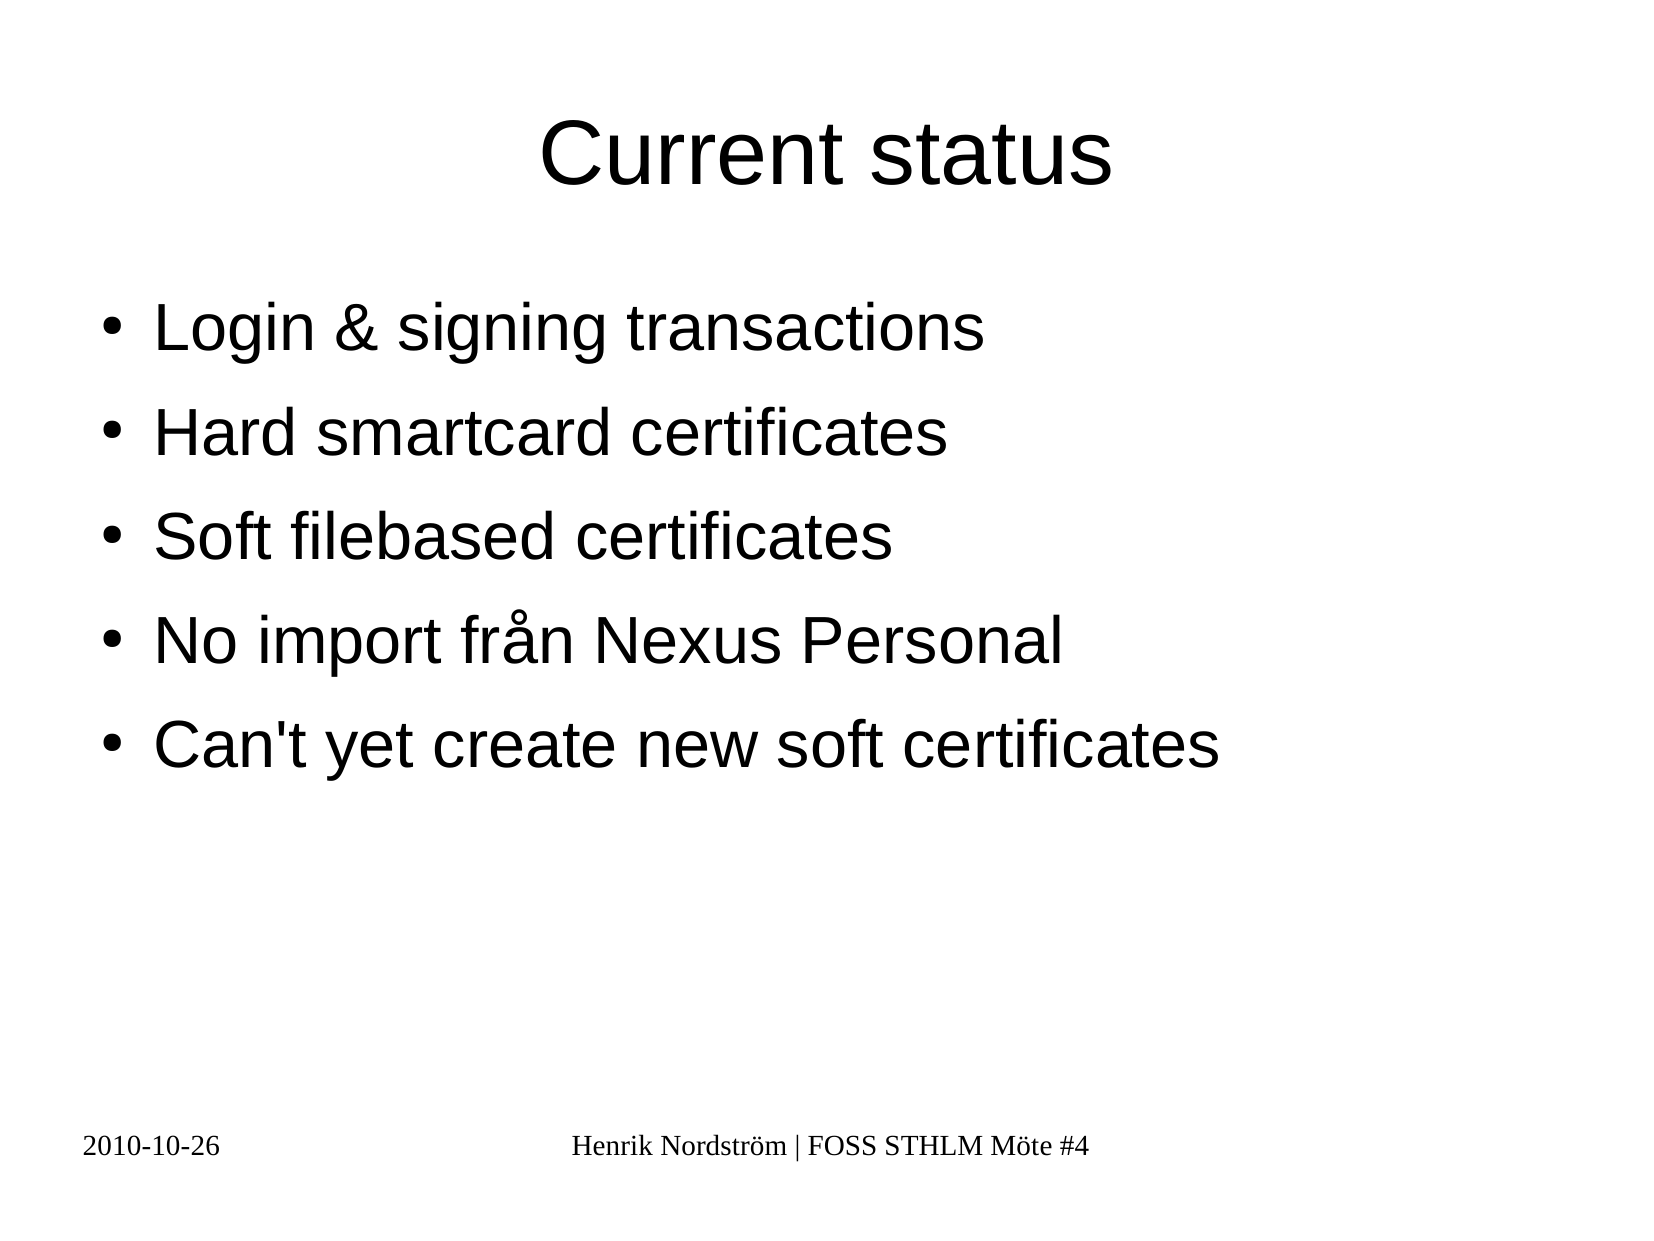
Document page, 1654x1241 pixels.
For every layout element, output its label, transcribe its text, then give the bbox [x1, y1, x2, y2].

title Current status [82, 56, 1571, 250]
list Login & signing transactions Hard smartcard certificates Soft filebased certificates No import från Nexus Personal Can't yet create new soft certificates [82, 290, 1571, 1094]
